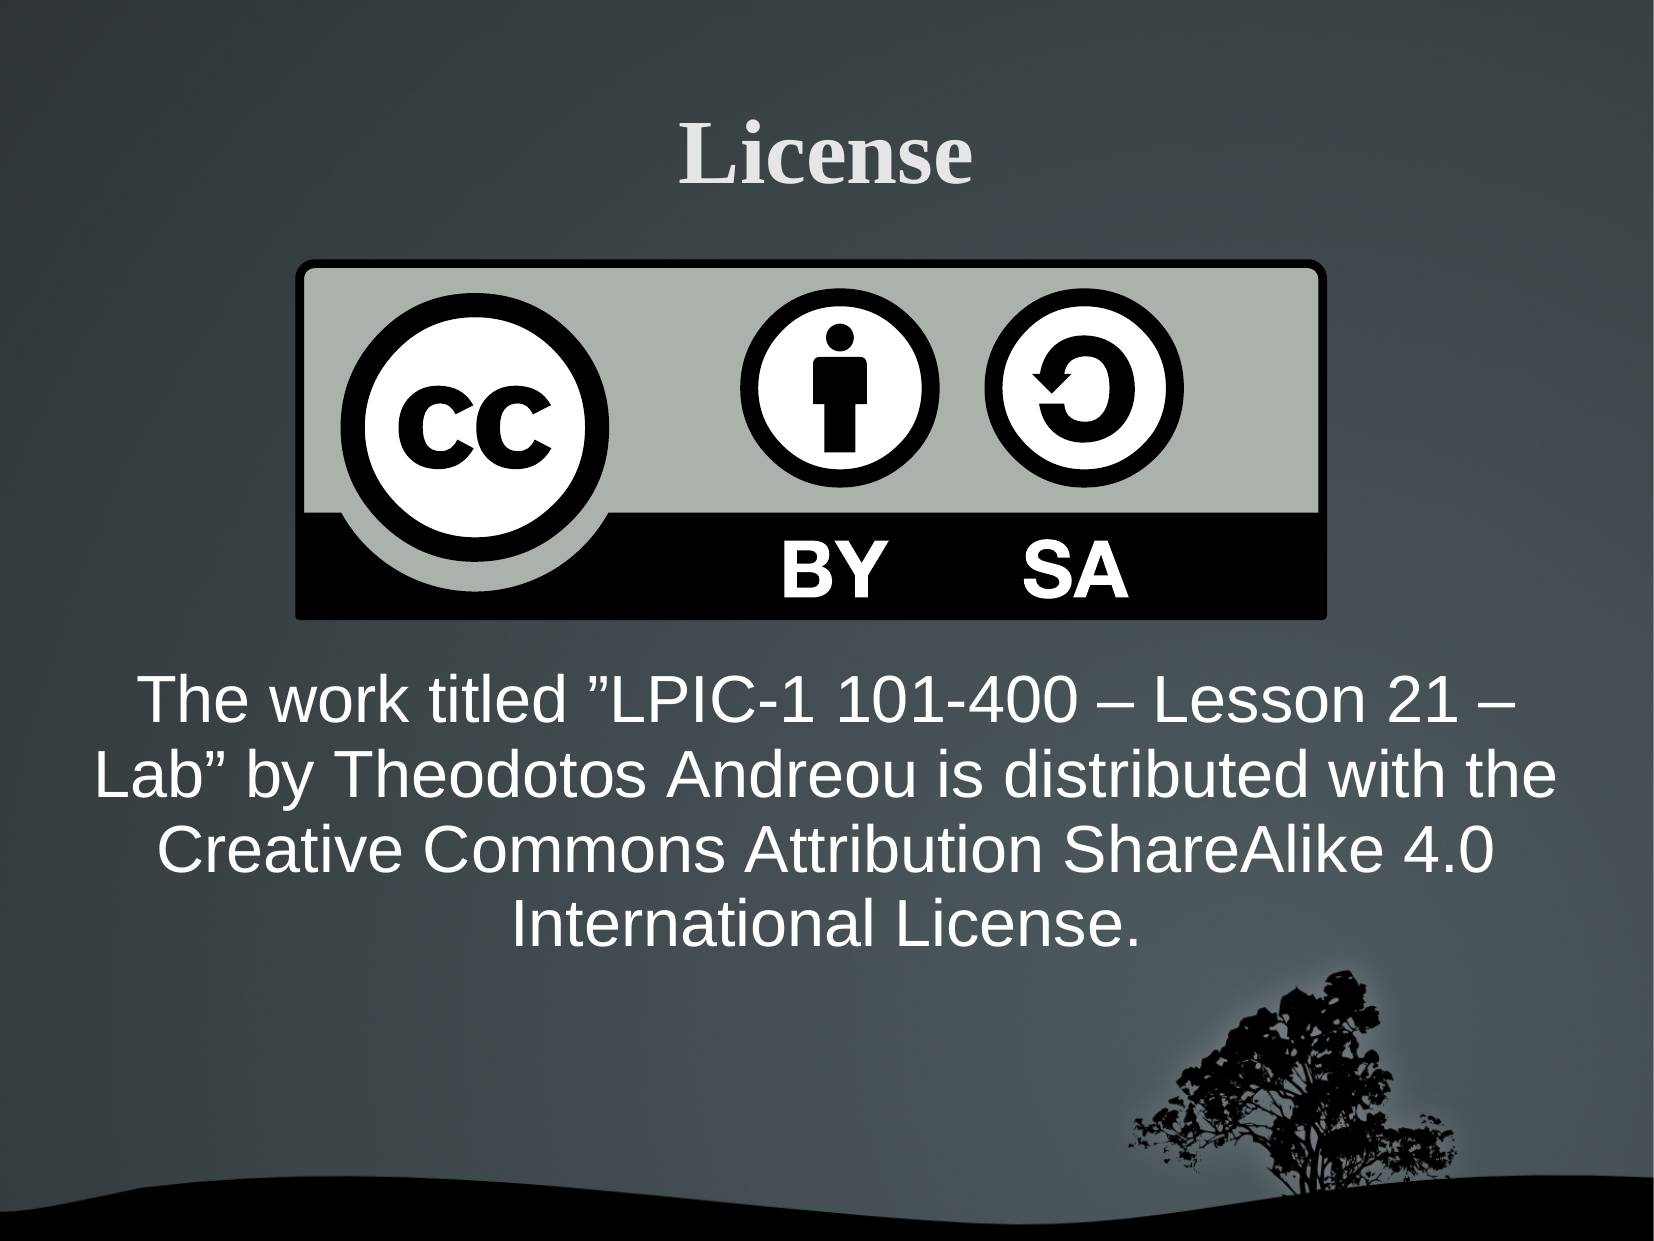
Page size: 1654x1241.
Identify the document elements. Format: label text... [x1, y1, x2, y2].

title License [82, 49, 1571, 257]
subtitle The work titled ”LPIC-1 101-400 – Lesson 21 – Lab” by Theodotos Andreou is distributed with the Creative Commons Attribution ShareAlike 4.0 International License. [82, 290, 1571, 1109]
picture [0, 0, 1654, 1241]
